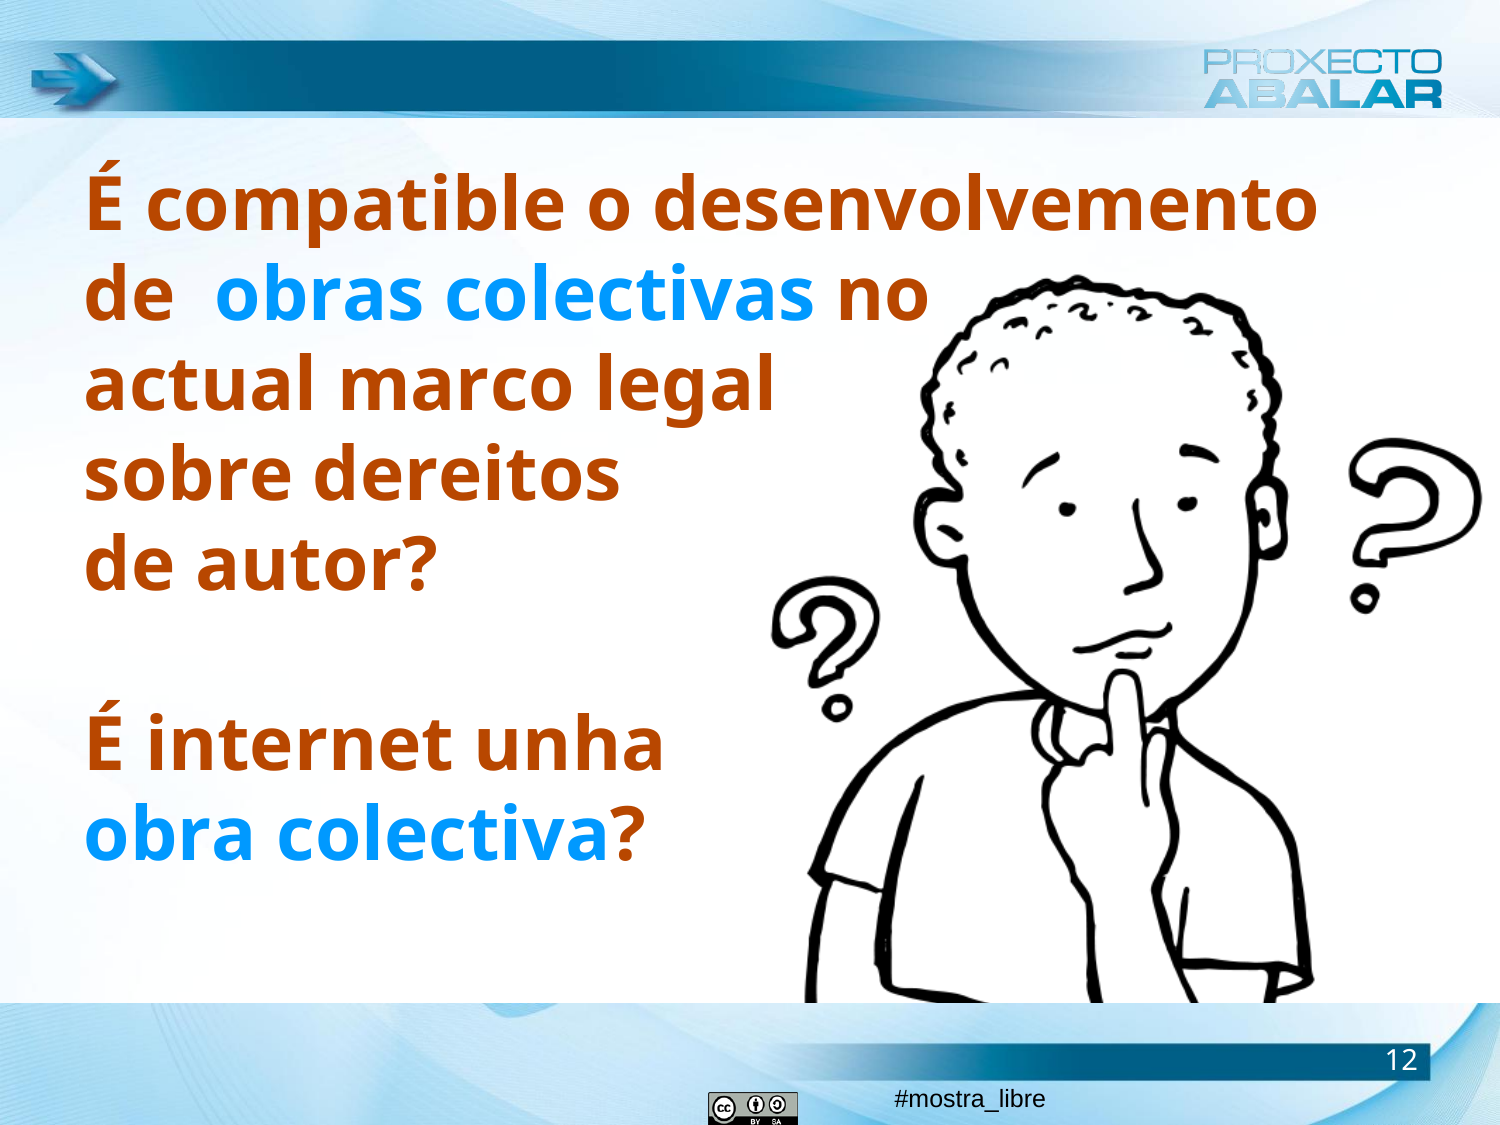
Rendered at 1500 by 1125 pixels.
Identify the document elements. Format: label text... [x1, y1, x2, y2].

picture [0, 0, 1500, 1125]
text_box #mostra_libre [879, 1074, 1062, 1120]
text_box <número> [1082, 1031, 1433, 1092]
text_box É compatible o desenvolvemento de obras colectivas no actual marco legal sobre dereitos de autor? É internet unha obra colectiva? [69, 147, 1441, 1003]
